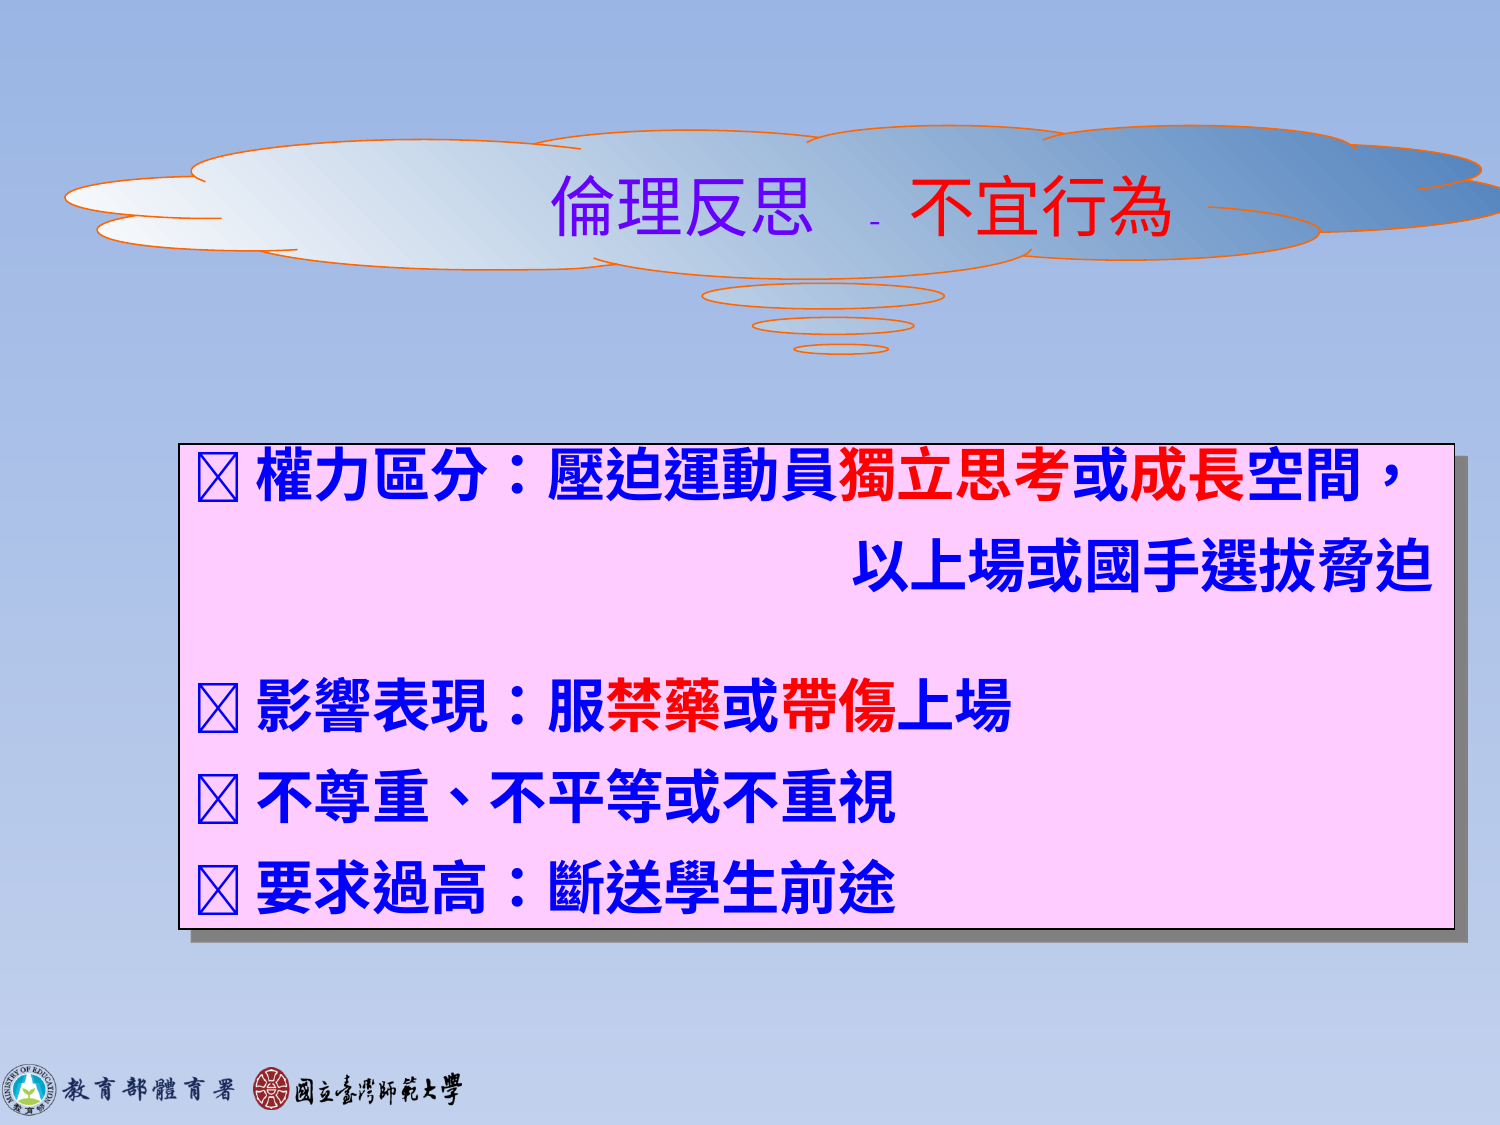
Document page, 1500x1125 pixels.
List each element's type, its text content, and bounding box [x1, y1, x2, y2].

text_box 倫理反思 - 不宜行為 [794, 344, 889, 355]
text_box 倫理反思 - 不宜行為 [752, 317, 914, 335]
text_box 權力區分：壓迫運動員獨立思考或成長空間， 以上場或國手選拔脅迫 影響表現：服禁藥或帶傷上場 不尊重、不平等或不重視 要求過高：斷送學生前途 [179, 444, 1454, 929]
text_box 倫理反思 - 不宜行為 [702, 283, 945, 309]
text_box 倫理反思 - 不宜行為 [64, 125, 1500, 280]
